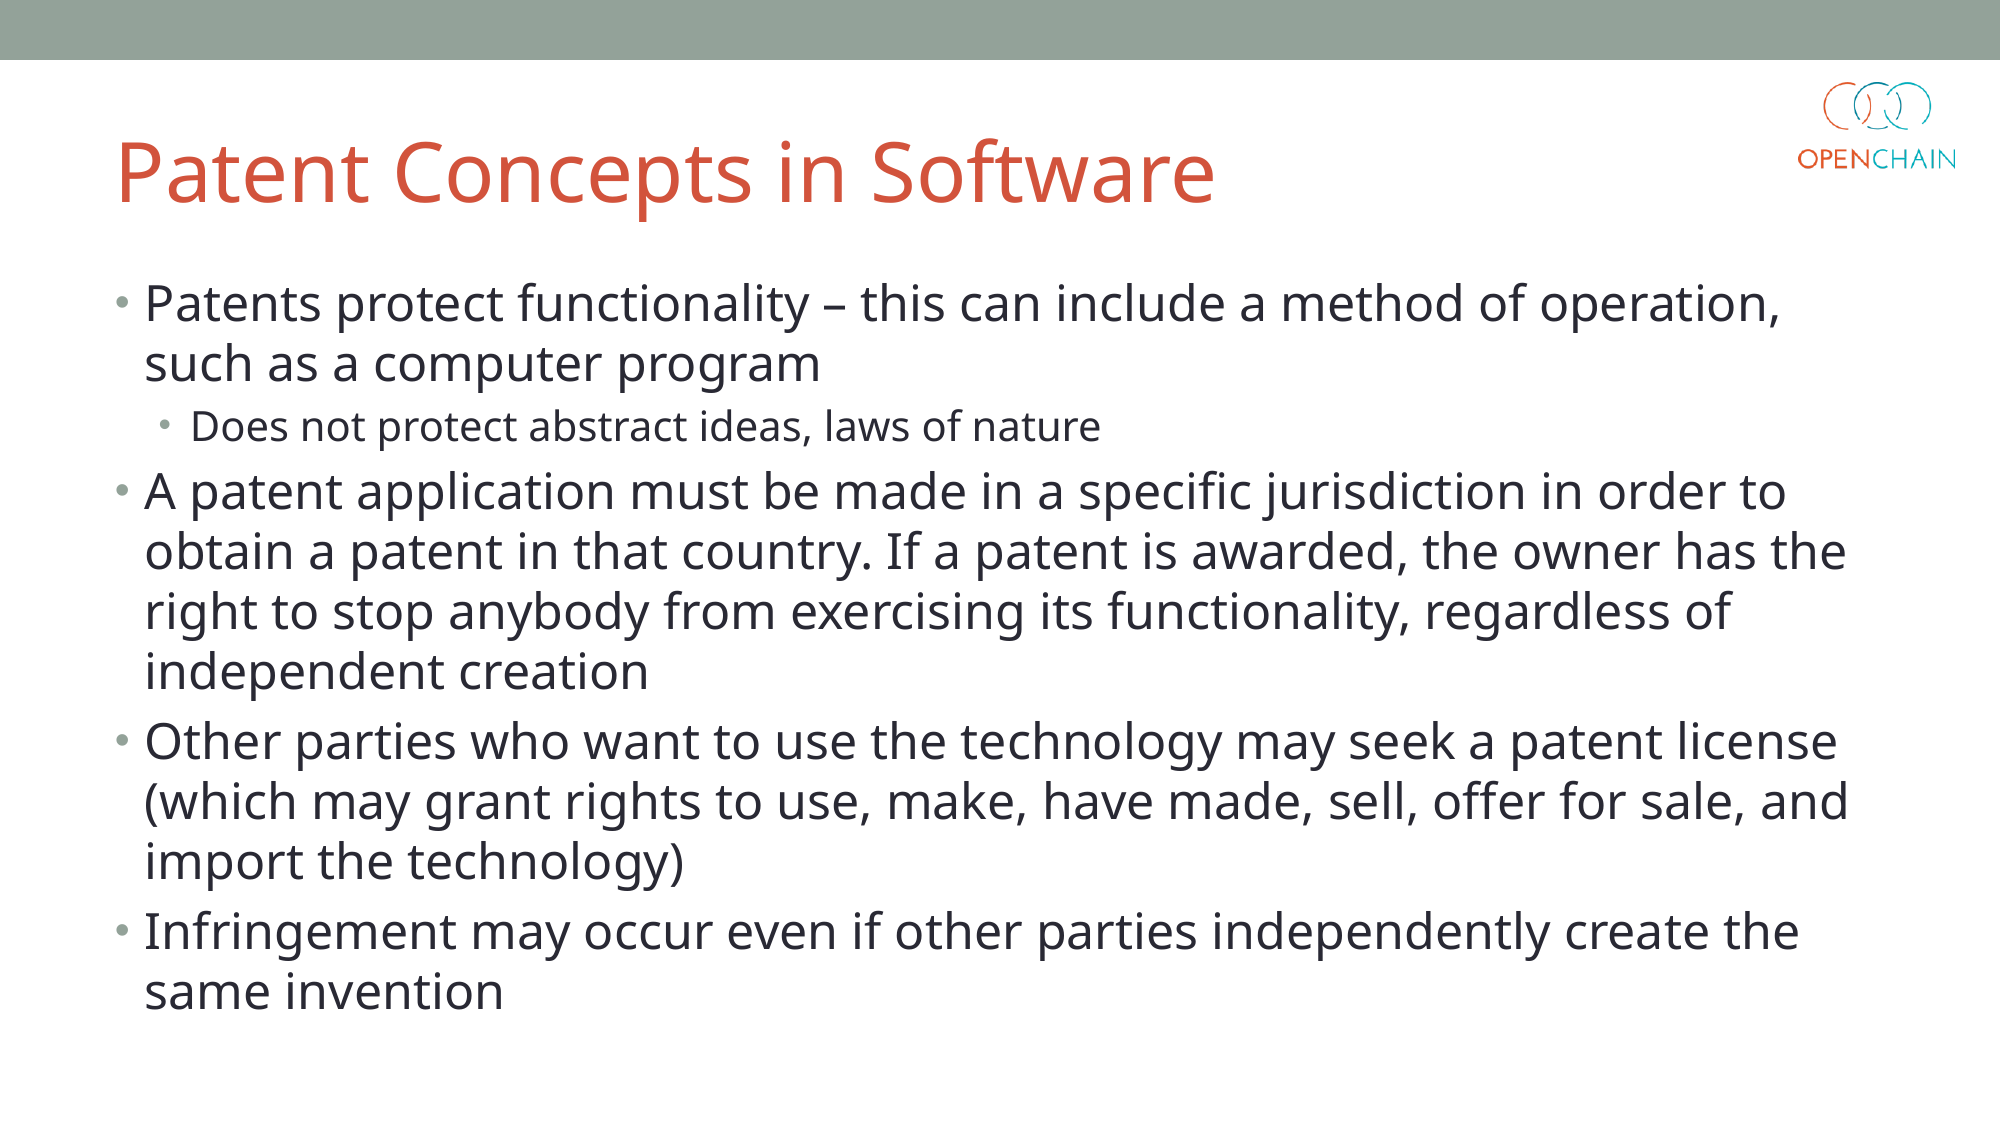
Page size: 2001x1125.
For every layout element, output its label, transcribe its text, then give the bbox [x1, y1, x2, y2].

list Patents protect functionality – this can include a method of operation, such as a computer program Does not protect abstract ideas, laws of nature A patent application must be made in a specific jurisdiction in order to obtain a patent in that country. If a patent is awarded, the owner has the right to stop anybody from exercising its functionality, regardless of independent creation Other parties who want to use the technology may seek a patent license (which may grant rights to use, make, have made, sell, offer for sale, and import the technology) Infringement may occur even if other parties independently create the same invention [99, 263, 1900, 1064]
picture [1798, 82, 1955, 169]
title Patent Concepts in Software [99, 87, 1900, 250]
